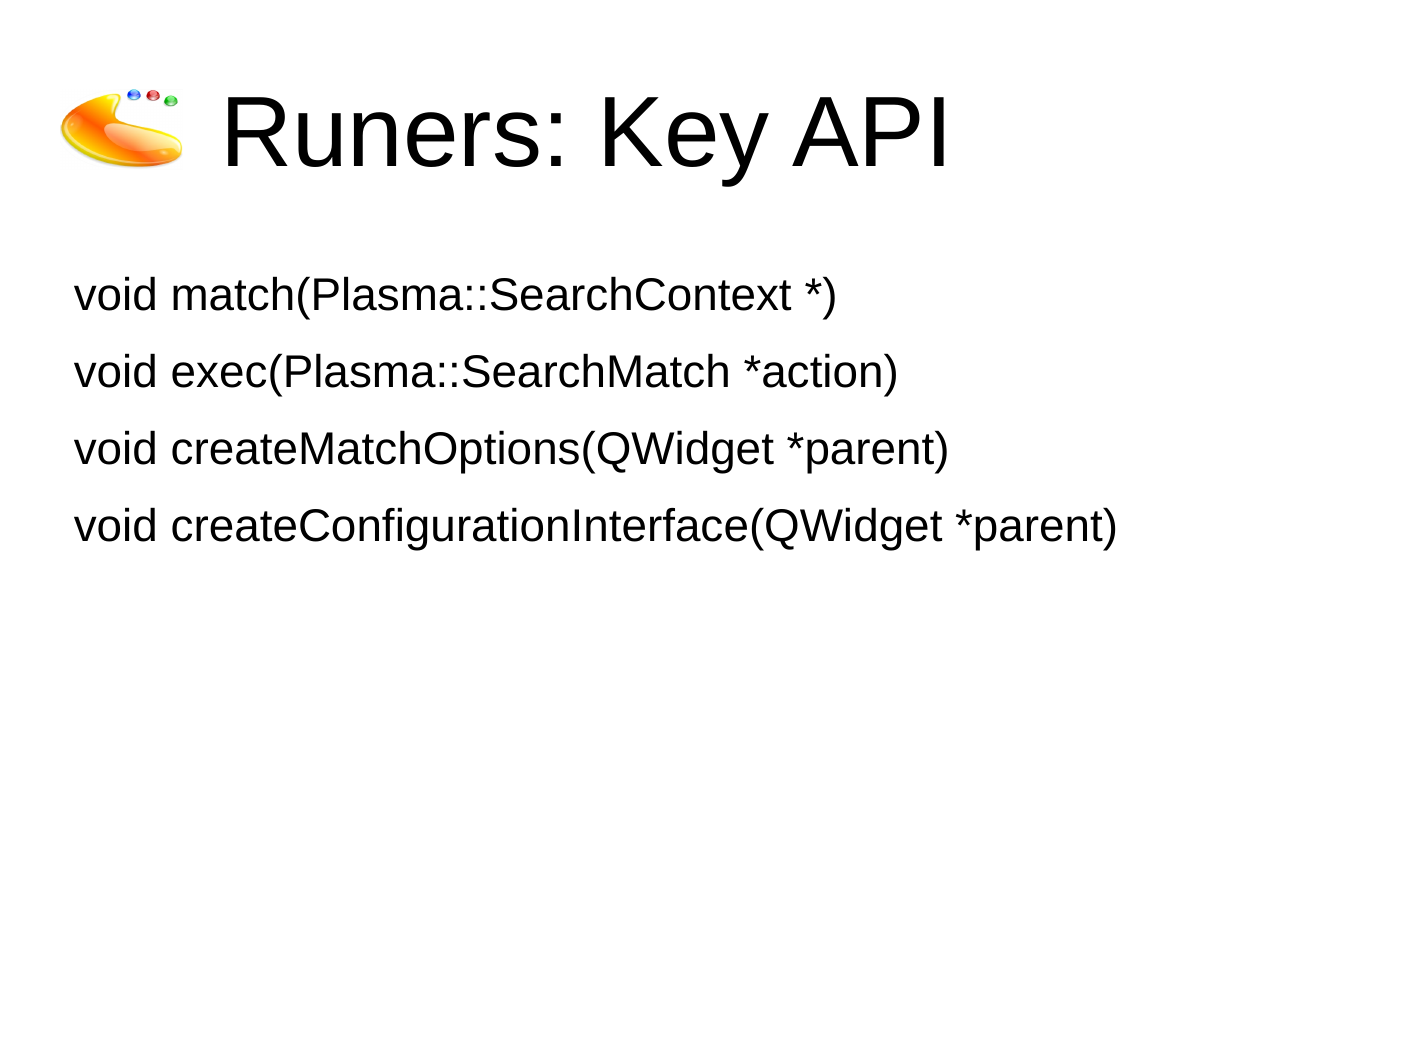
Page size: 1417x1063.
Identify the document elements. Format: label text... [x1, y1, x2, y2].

text_box Runers: Key API [205, 68, 1358, 188]
picture [60, 89, 183, 170]
text_box void match(Plasma::SearchContext *) void exec(Plasma::SearchMatch *action) void createMatchOptions(QWidget *parent) void createConfigurationInterface(QWidget *parent) [59, 236, 1417, 1063]
